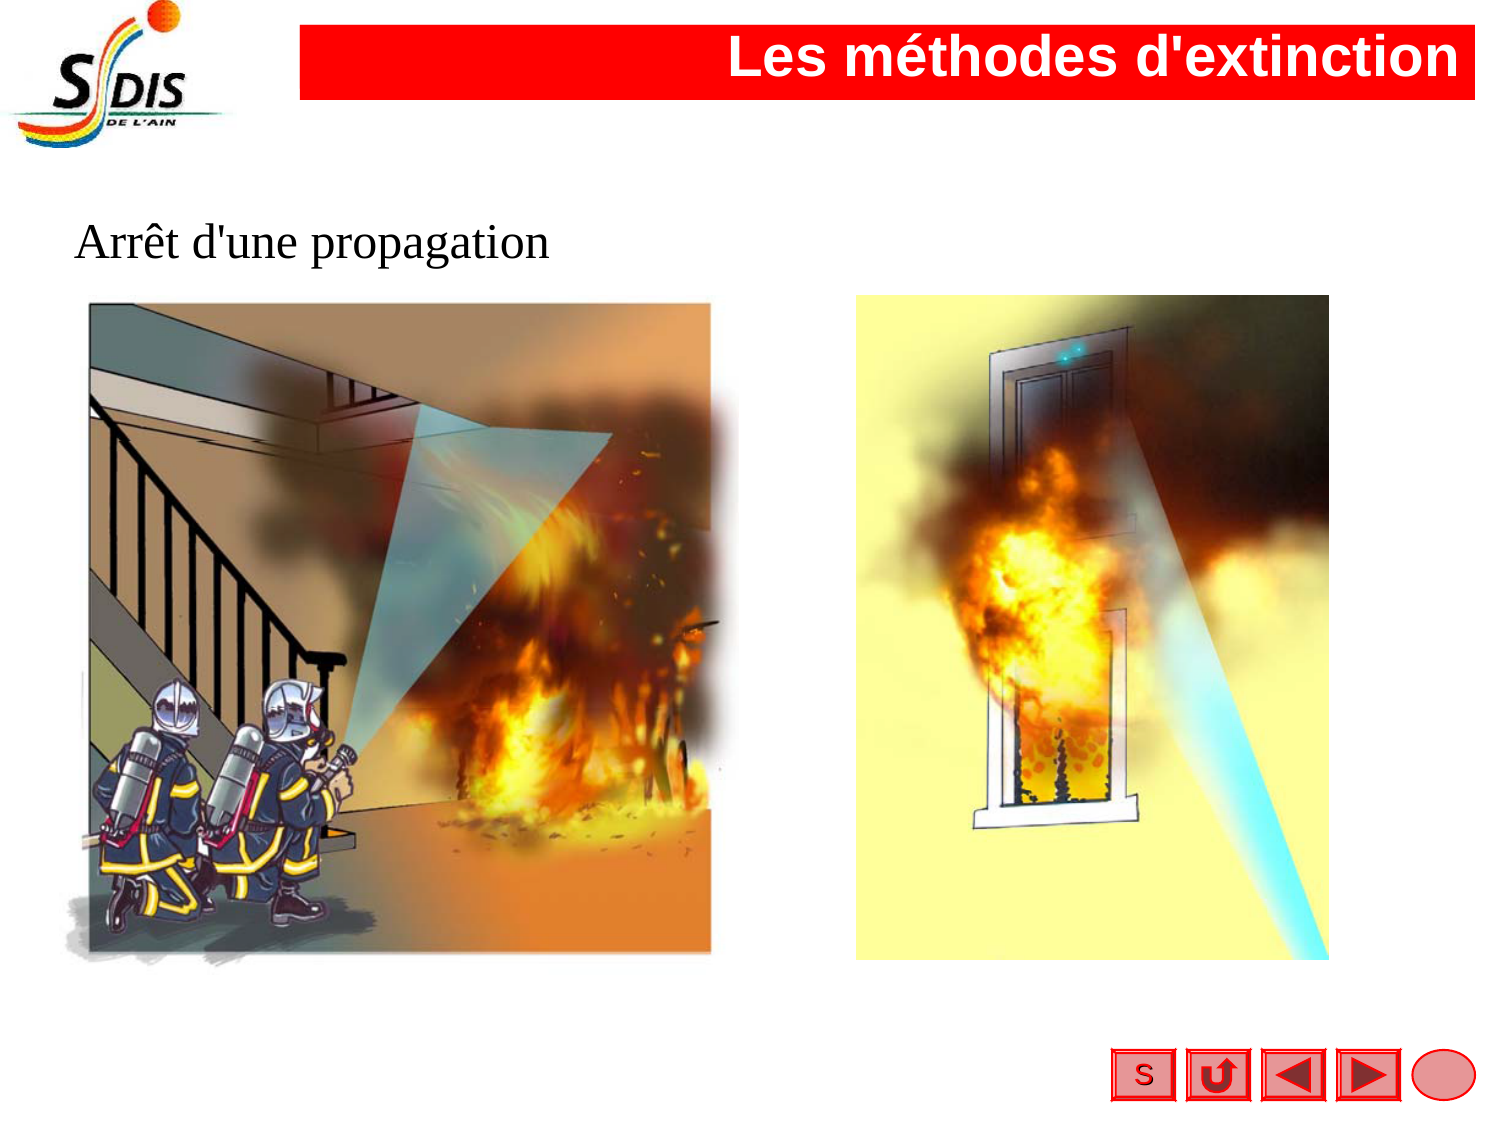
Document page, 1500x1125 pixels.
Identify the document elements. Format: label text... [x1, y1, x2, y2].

picture [0, 0, 237, 148]
text_box Les méthodes d'extinction [299, 24, 1475, 89]
text_box Arrêt d'une propagation [59, 206, 680, 296]
picture [1117, 1055, 1170, 1095]
picture [59, 295, 739, 975]
picture [856, 295, 1329, 960]
picture [1342, 1055, 1395, 1095]
picture [1267, 1055, 1320, 1095]
text_box [1412, 1049, 1476, 1101]
picture [1192, 1055, 1245, 1095]
